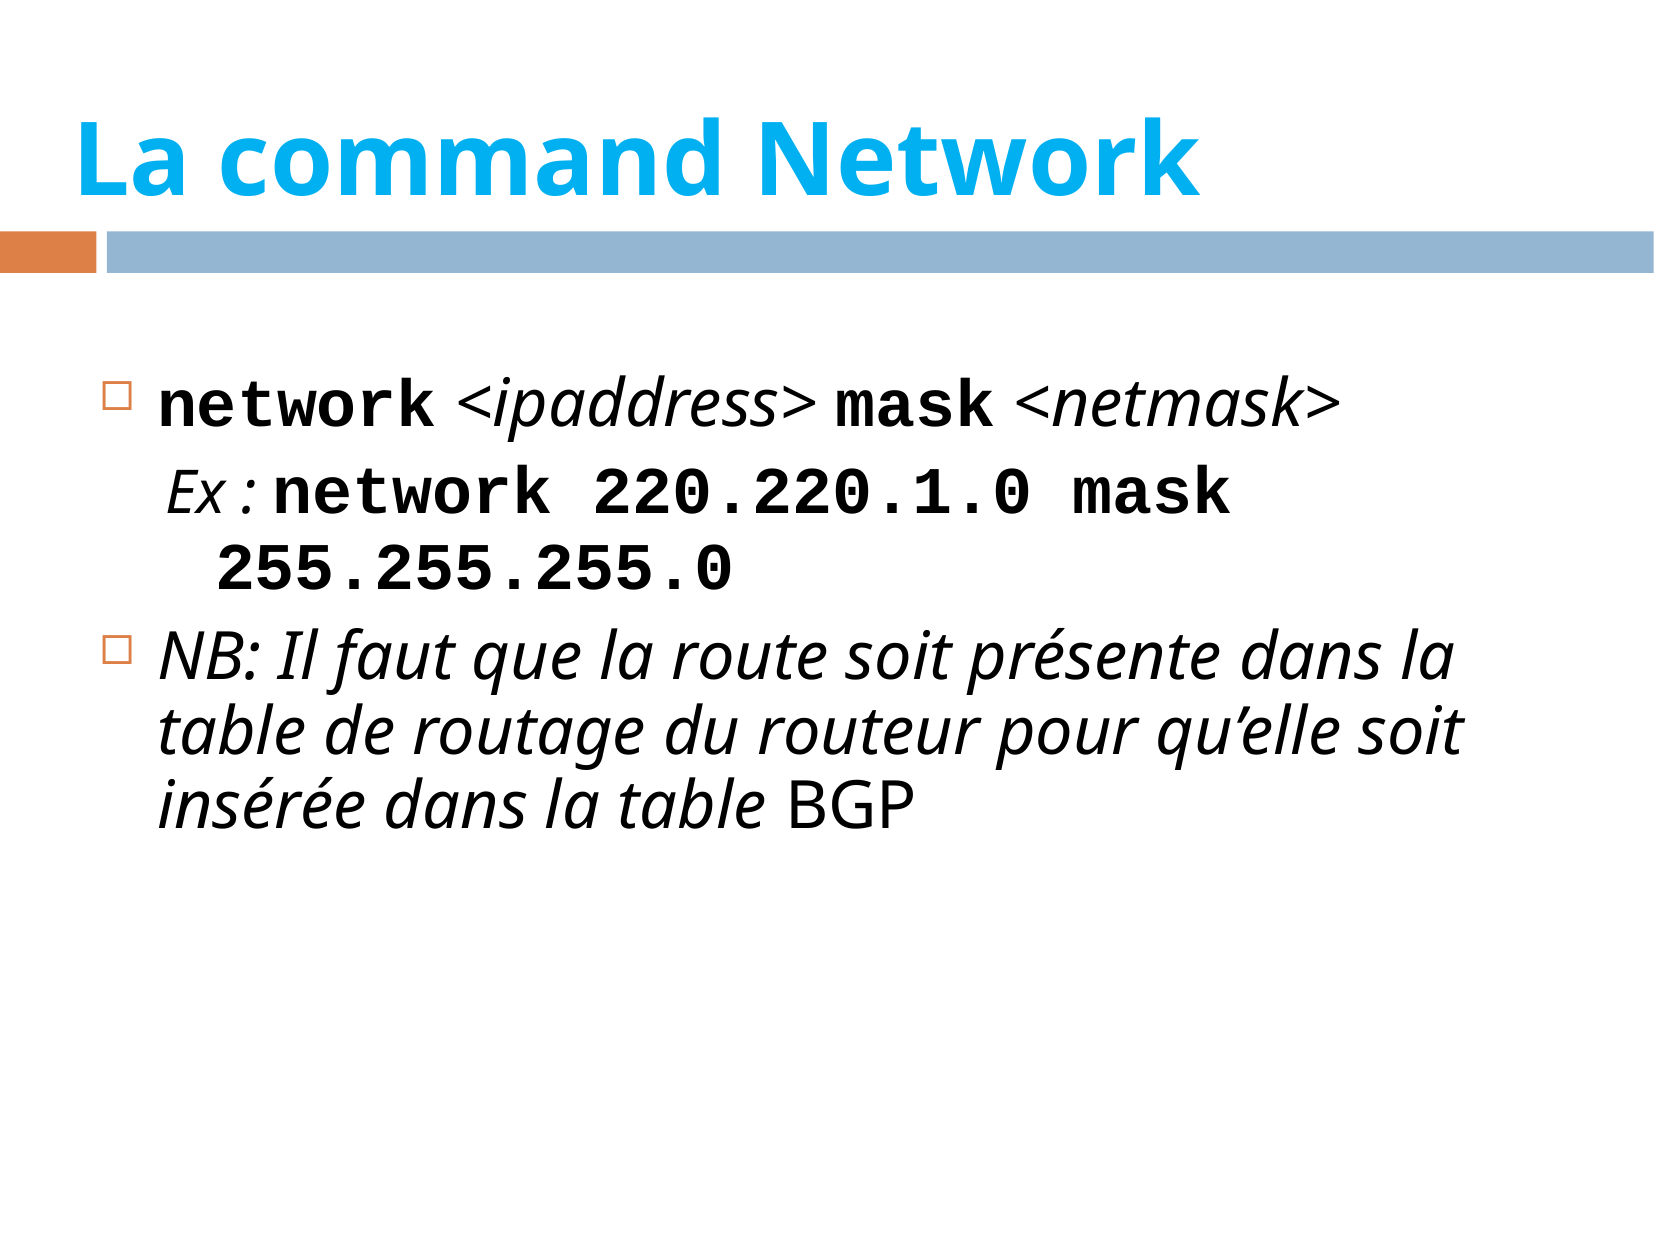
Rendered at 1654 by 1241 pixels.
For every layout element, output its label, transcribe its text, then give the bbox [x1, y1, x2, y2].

list network <ipaddress> mask <netmask> Ex : network 220.220.1.0 mask 255.255.255.0 NB: Il faut que la route soit présente dans la table de routage du routeur pour qu’elle soit insérée dans la table BGP [82, 358, 1488, 1103]
title La command Network [55, 96, 1461, 303]
